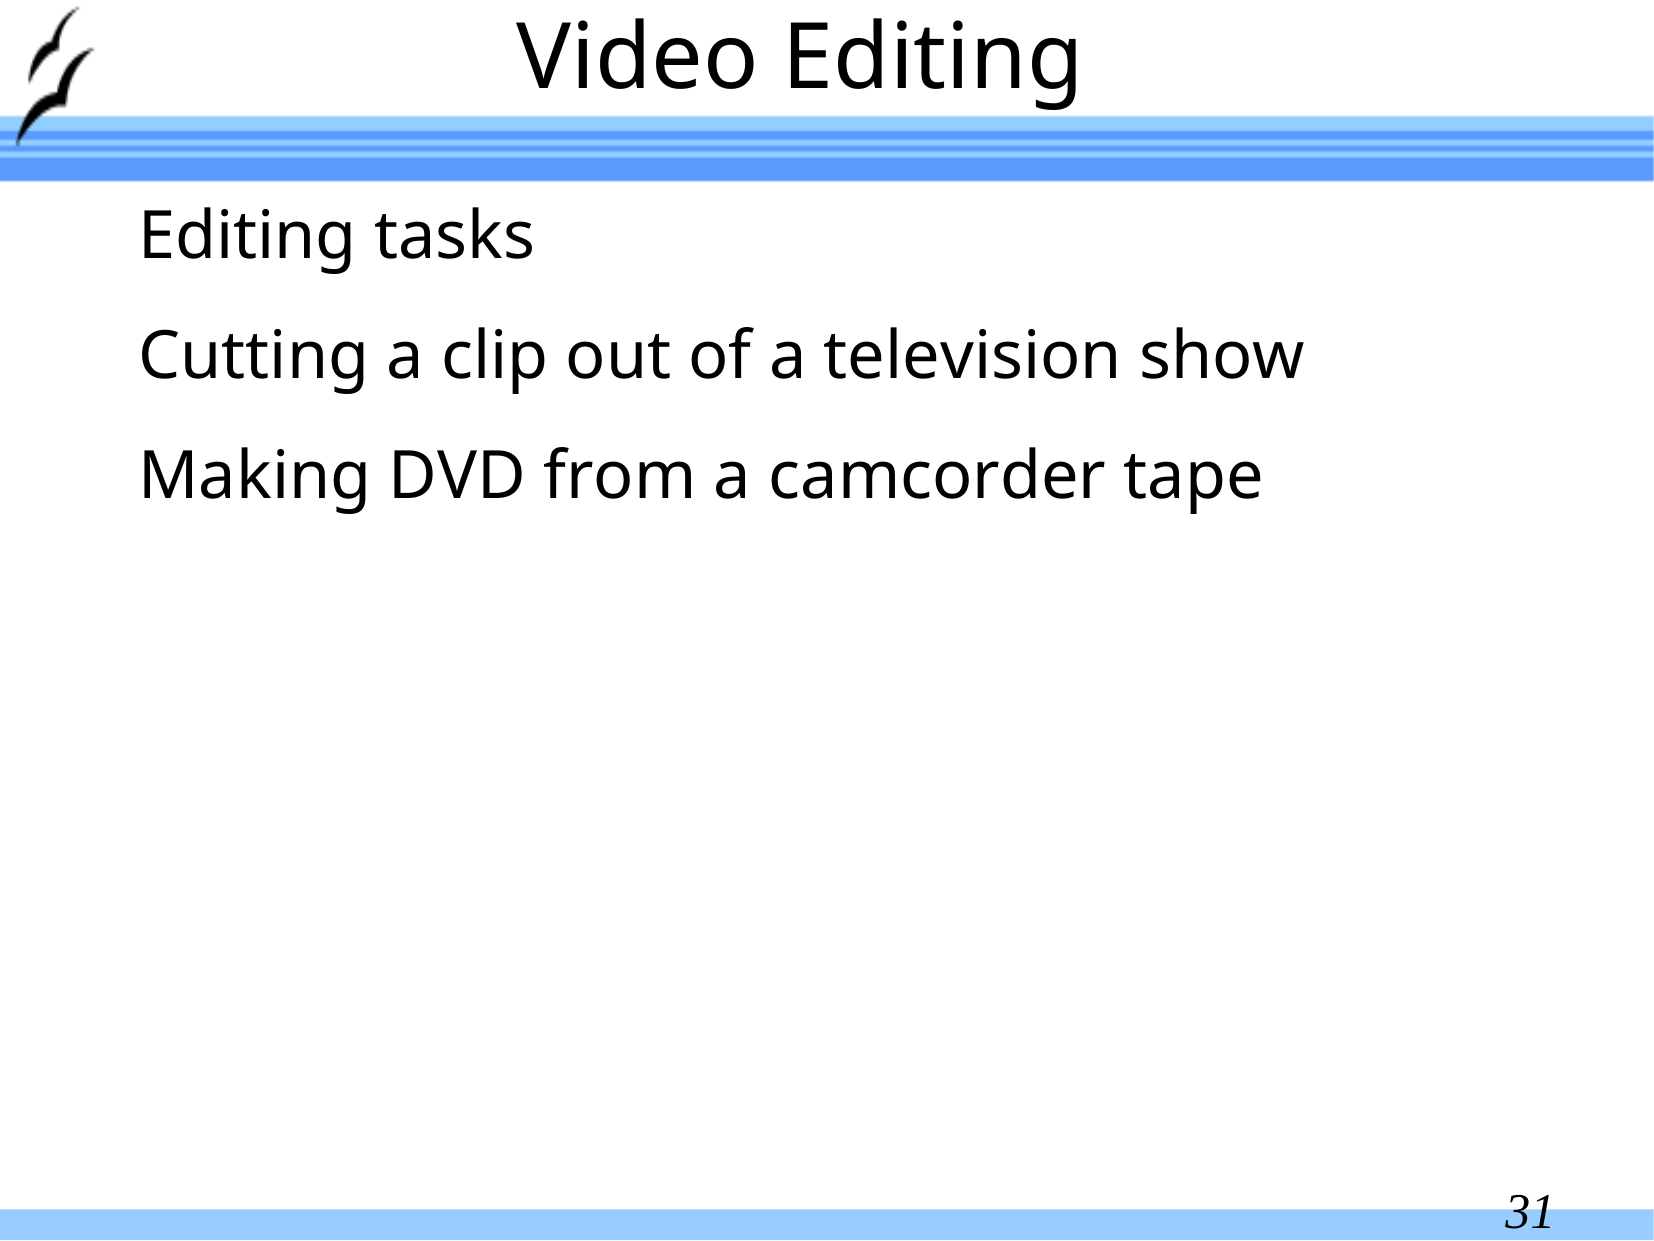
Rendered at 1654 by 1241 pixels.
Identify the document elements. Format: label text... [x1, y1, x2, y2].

list Editing tasks Cutting a clip out of a television show Making DVD from a camcorder tape [120, 187, 1533, 1195]
picture [0, 0, 1654, 188]
title Video Editing [94, 0, 1507, 121]
